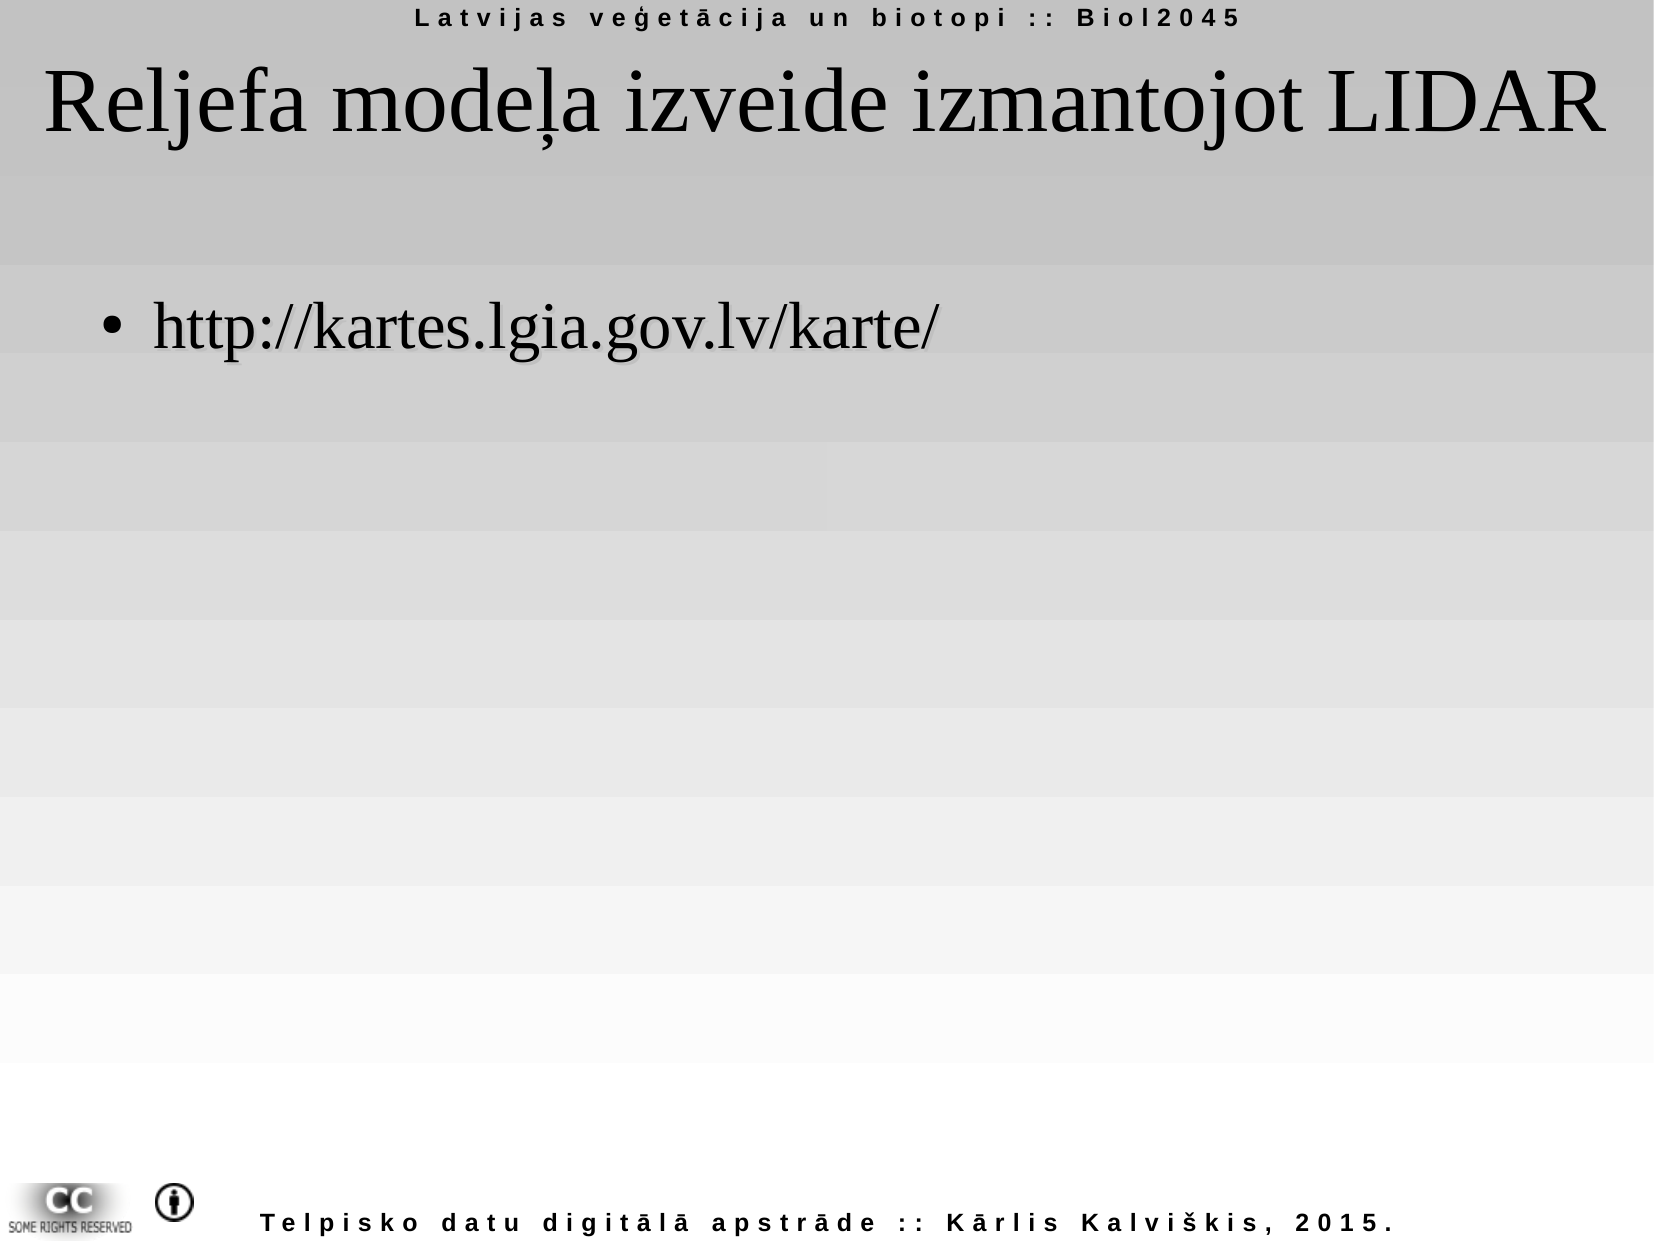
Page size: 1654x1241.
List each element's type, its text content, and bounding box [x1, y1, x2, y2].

title Reljefa modeļa izveide izmantojot LIDAR [29, 49, 1625, 296]
list http://kartes.lgia.gov.lv/karte/ [82, 289, 1571, 1113]
picture [0, 0, 1654, 1241]
